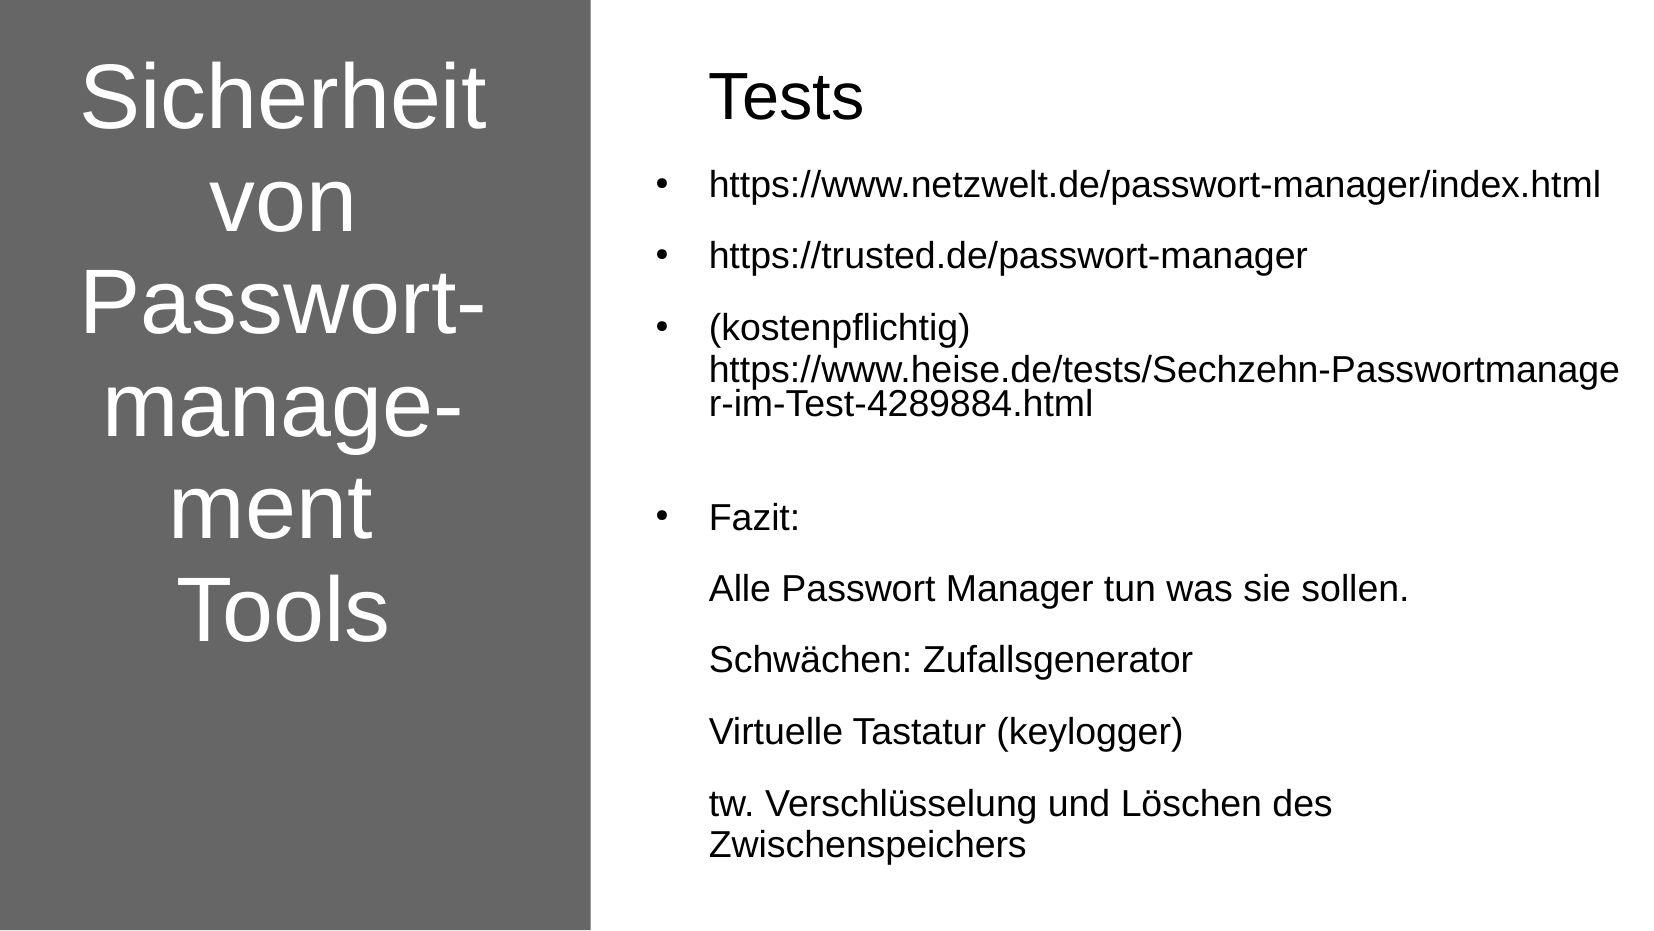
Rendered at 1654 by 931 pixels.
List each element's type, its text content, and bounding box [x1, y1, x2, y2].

title Sicherheit von Passwort-manage-ment Tools [47, 45, 520, 875]
list Tests https://www.netzwelt.de/passwort-manager/index.html https://trusted.de/passwort-manager (kostenpflichtig)https://www.heise.de/tests/Sechzehn-Passwortmanager-im-Test-4289884.html Fazit: Alle Passwort Manager tun was sie sollen. Schwächen: Zufallsgenerator Virtuelle Tastatur (keylogger) tw. Verschlüsselung und Löschen des Zwischenspeichers [637, 59, 1630, 886]
